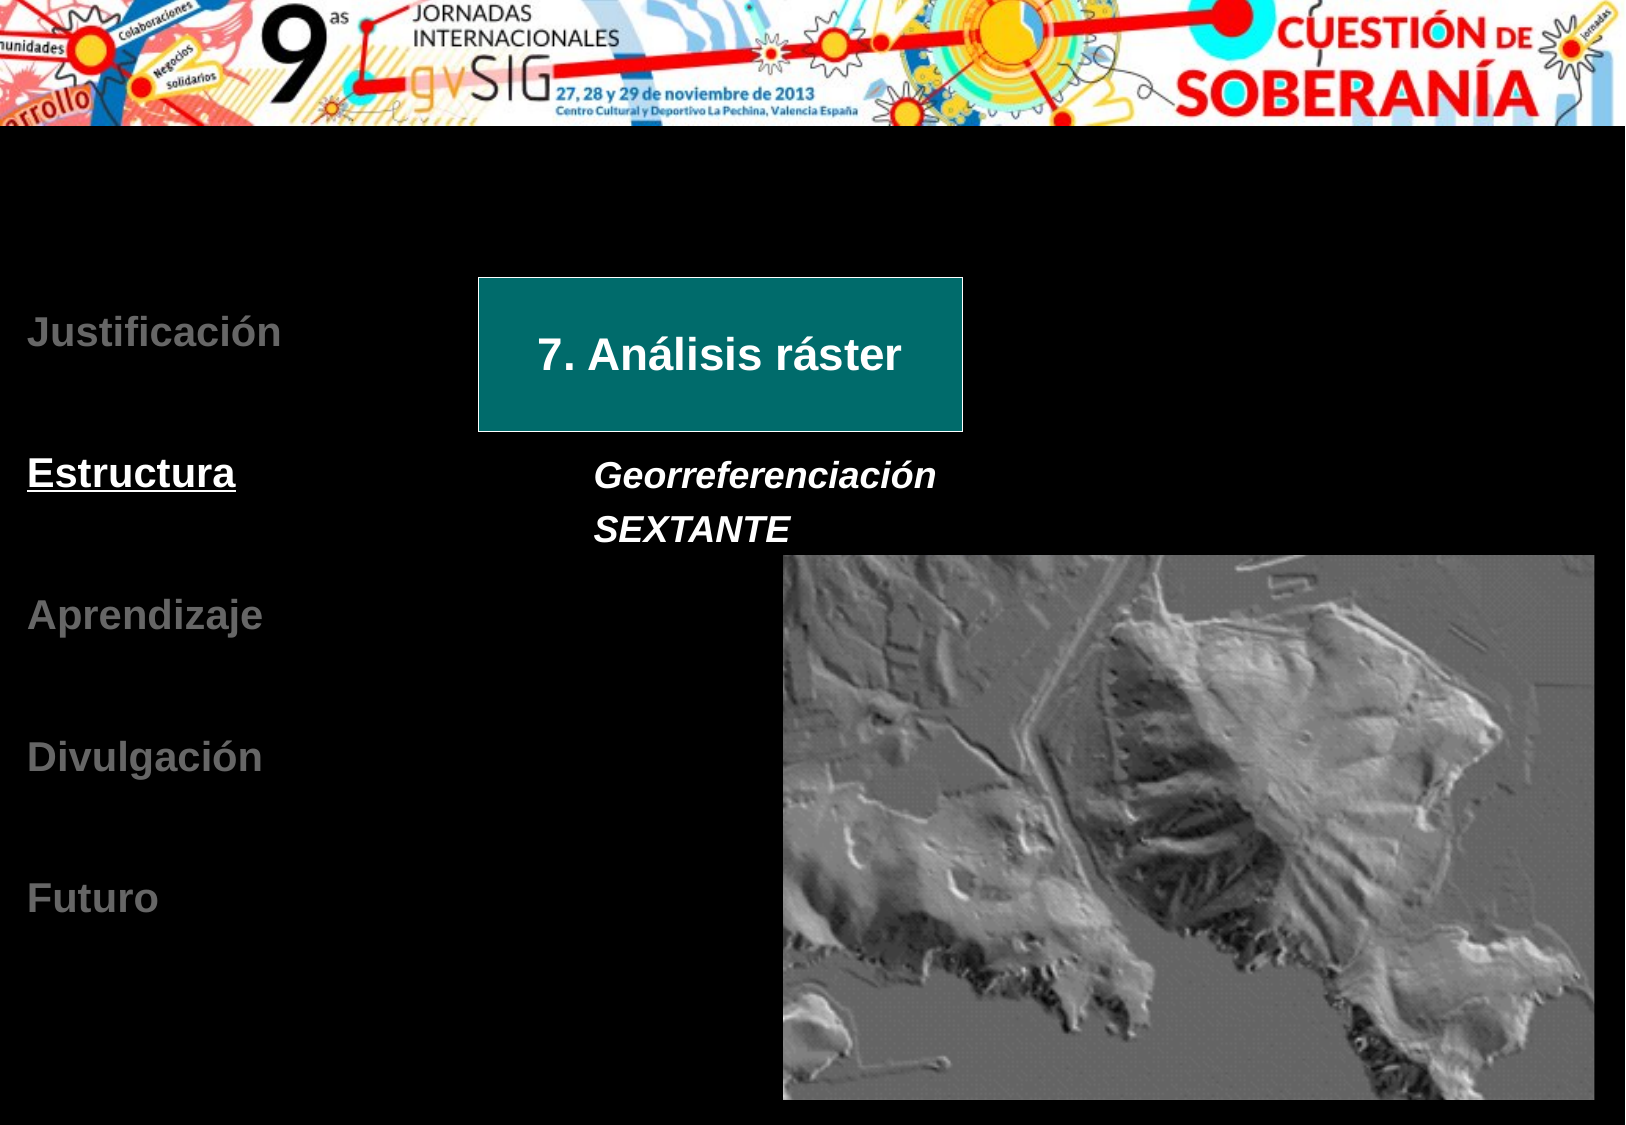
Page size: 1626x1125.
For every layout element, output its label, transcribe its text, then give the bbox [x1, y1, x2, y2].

text_box 7. Análisis ráster [478, 277, 963, 432]
picture [783, 555, 1595, 1100]
text_box Justificación Estructura Aprendizaje Divulgación Futuro [11, 296, 319, 929]
picture [0, 0, 1626, 126]
text_box Georreferenciación SEXTANTE [578, 449, 916, 556]
